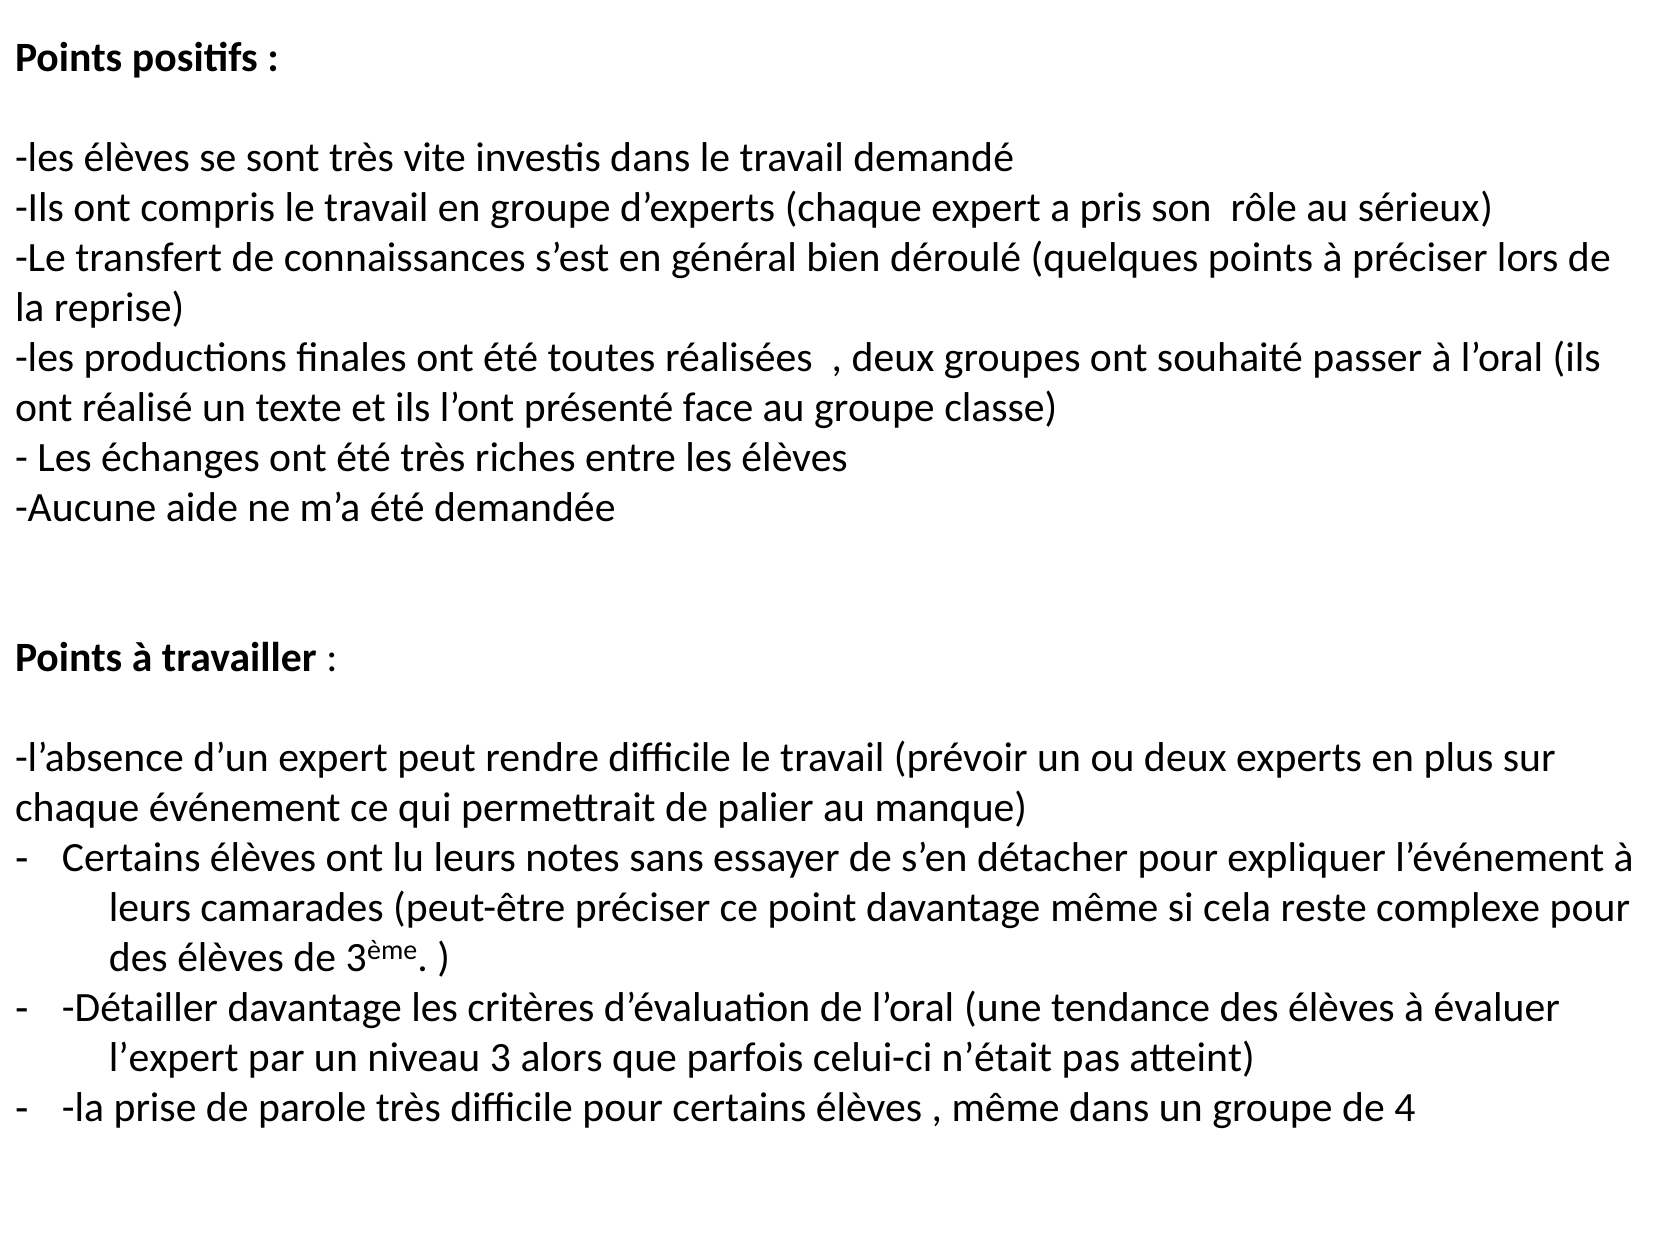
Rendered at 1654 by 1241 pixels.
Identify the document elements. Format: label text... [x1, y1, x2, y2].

text_box Points positifs : -les élèves se sont très vite investis dans le travail demandé -Ils ont compris le travail en groupe d’experts (chaque expert a pris son rôle au sérieux) -Le transfert de connaissances s’est en général bien déroulé (quelques points à préciser lors de la reprise) -les productions finales ont été toutes réalisées , deux groupes ont souhaité passer à l’oral (ils ont réalisé un texte et ils l’ont présenté face au groupe classe) - Les échanges ont été très riches entre les élèves -Aucune aide ne m’a été demandée Points à travailler : -l’absence d’un expert peut rendre difficile le travail (prévoir un ou deux experts en plus sur chaque événement ce qui permettrait de palier au manque) Certains élèves ont lu leurs notes sans essayer de s’en détacher pour expliquer l’événement à leurs camarades (peut-être préciser ce point davantage même si cela reste complexe pour des élèves de 3ème. ) -Détailler davantage les critères d’évaluation de l’oral (une tendance des élèves à évaluer l’expert par un niveau 3 alors que parfois celui-ci n’était pas atteint) -la prise de parole très difficile pour certains élèves , même dans un groupe de 4 [0, 22, 1654, 1149]
